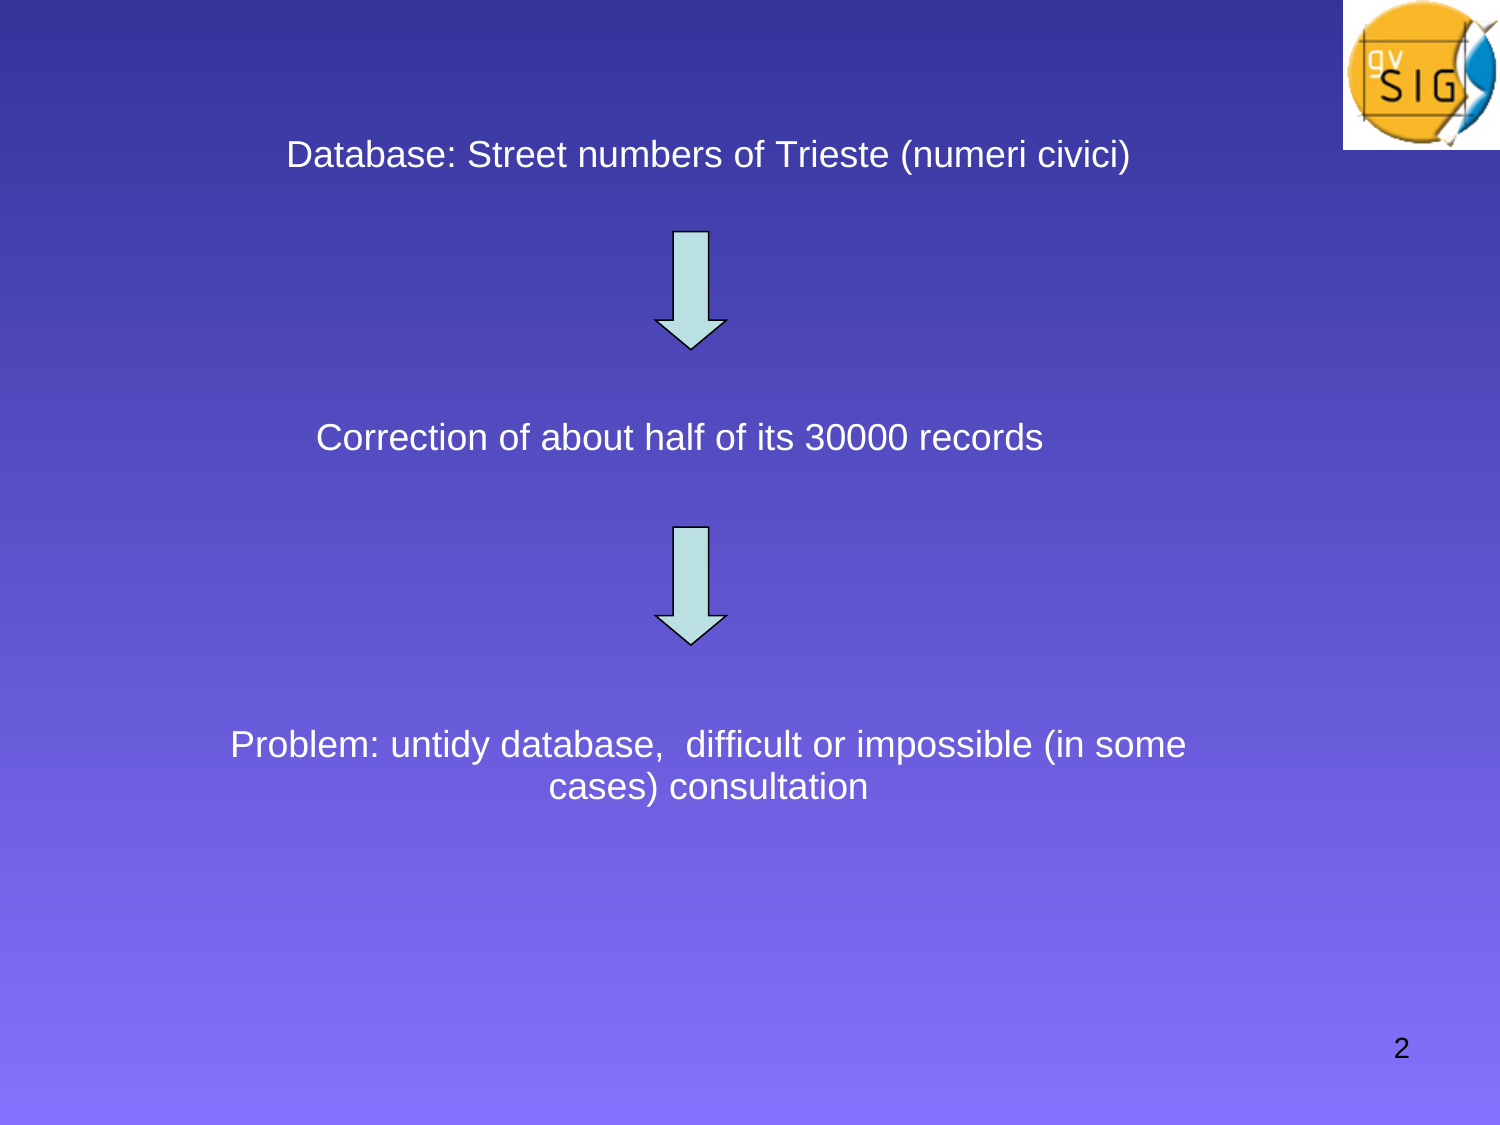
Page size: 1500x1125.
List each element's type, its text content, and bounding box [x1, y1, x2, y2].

picture [1343, 0, 1500, 150]
text_box Database: Street numbers of Trieste (numeri civici) [253, 125, 1164, 183]
text_box [655, 527, 727, 646]
text_box [655, 231, 727, 350]
text_box Correction of about half of its 30000 records [301, 408, 1081, 467]
text_box Problem: untidy database, difficult or impossible (in some cases) consultation [171, 716, 1247, 816]
